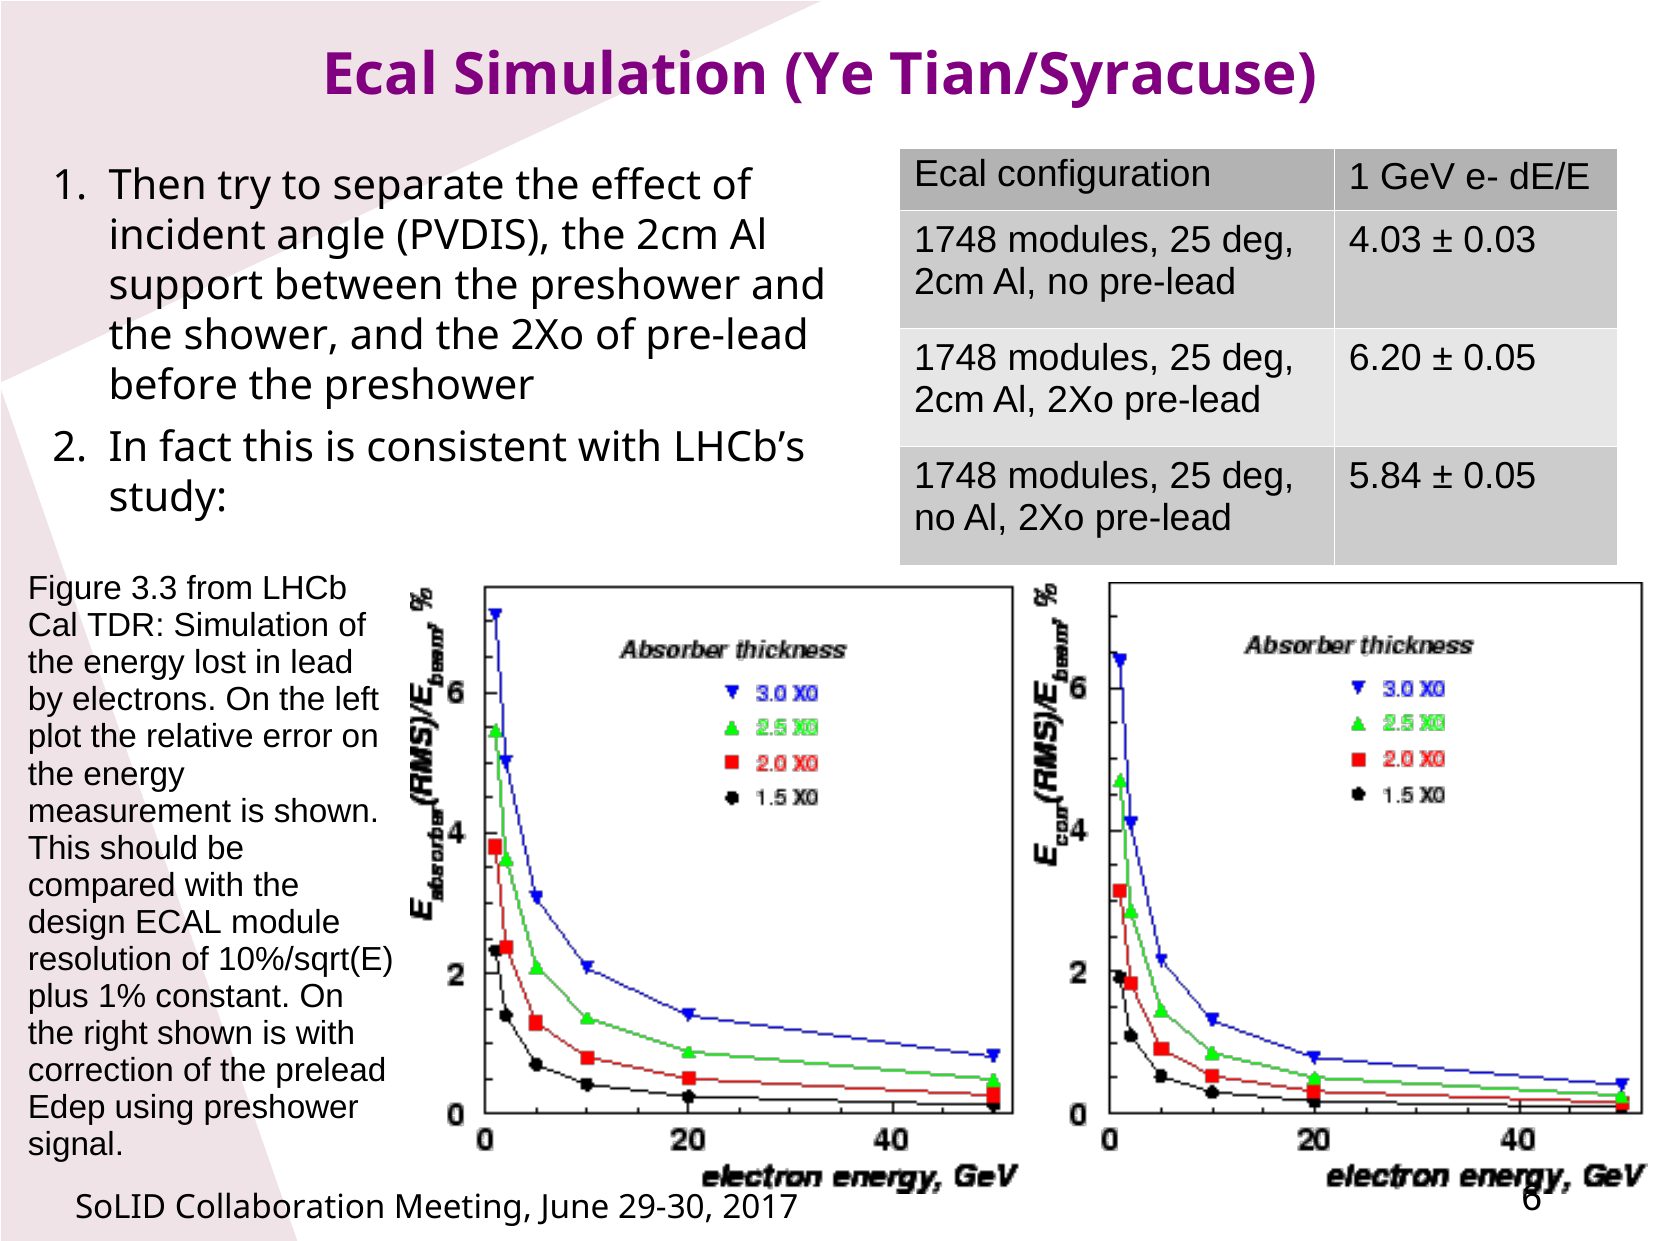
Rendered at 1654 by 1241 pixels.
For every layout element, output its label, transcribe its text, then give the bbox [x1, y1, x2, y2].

table_cell 4.03 ± 0.03 [1335, 211, 1617, 328]
table_header 1 GeV e- dE/E [1335, 149, 1617, 210]
table_cell 1748 modules, 25 deg, no Al, 2Xo pre-lead [900, 447, 1334, 565]
table_cell 5.84 ± 0.05 [1335, 447, 1617, 565]
table_cell 6.20 ± 0.05 [1335, 329, 1617, 446]
table_header Ecal configuration [900, 149, 1334, 210]
text_box Figure 3.3 from LHCb Cal TDR: Simulation of the energy lost in lead by electrons. On the left plot the relative error on the energy measurement is shown. This should be compared with the design ECAL module resolution of 10%/sqrt(E) plus 1% constant. On the right shown is with correction of the prelead Edep using preshower signal. [13, 562, 413, 1174]
title Ecal Simulation (Ye Tian/Syracuse) [68, 35, 1571, 97]
table_cell 1748 modules, 25 deg, 2cm Al, no pre-lead [900, 211, 1334, 328]
table_cell 1748 modules, 25 deg, 2cm Al, 2Xo pre-lead [900, 329, 1334, 446]
text_box Then try to separate the effect of incident angle (PVDIS), the 2cm Al support between the preshower and the shower, and the 2Xo of pre-lead before the preshower In fact this is consistent with LHCb’s study: [37, 150, 863, 527]
picture [410, 582, 1648, 1194]
